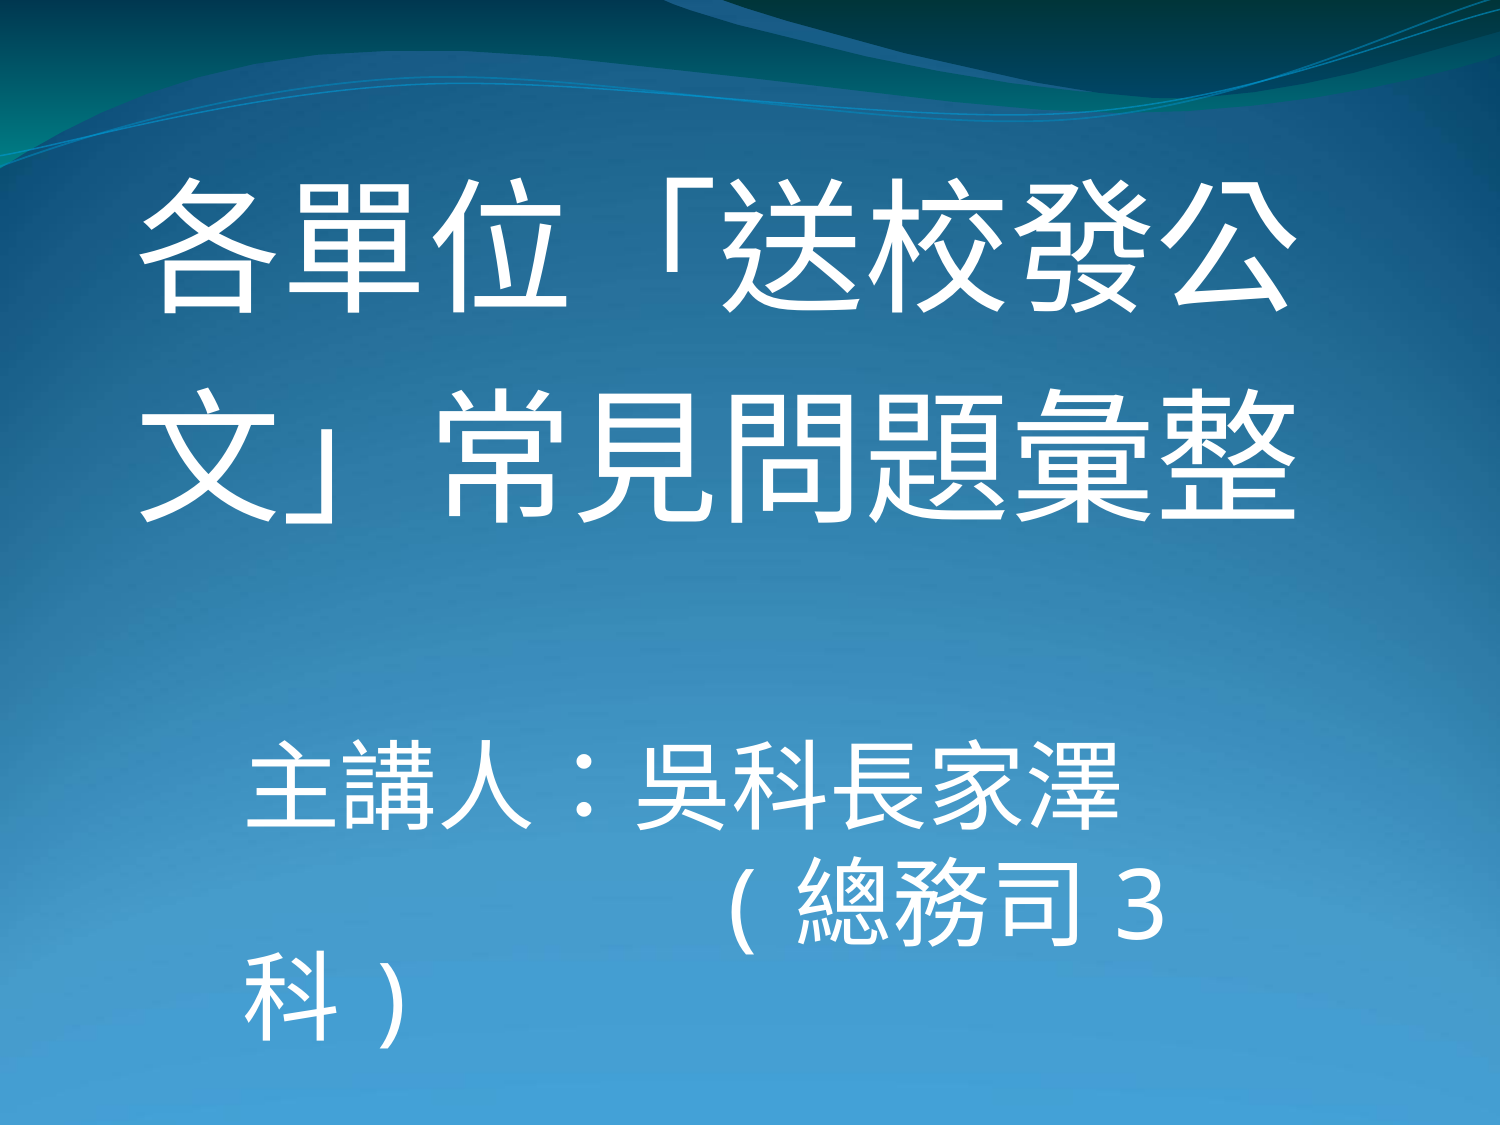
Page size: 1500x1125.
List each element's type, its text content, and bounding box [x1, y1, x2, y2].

text_box 各單位「送校發公文」常見問題彙整 [136, 114, 1383, 565]
subtitle 主講人：吳科長家澤 (總務司3科) [242, 657, 1262, 1035]
